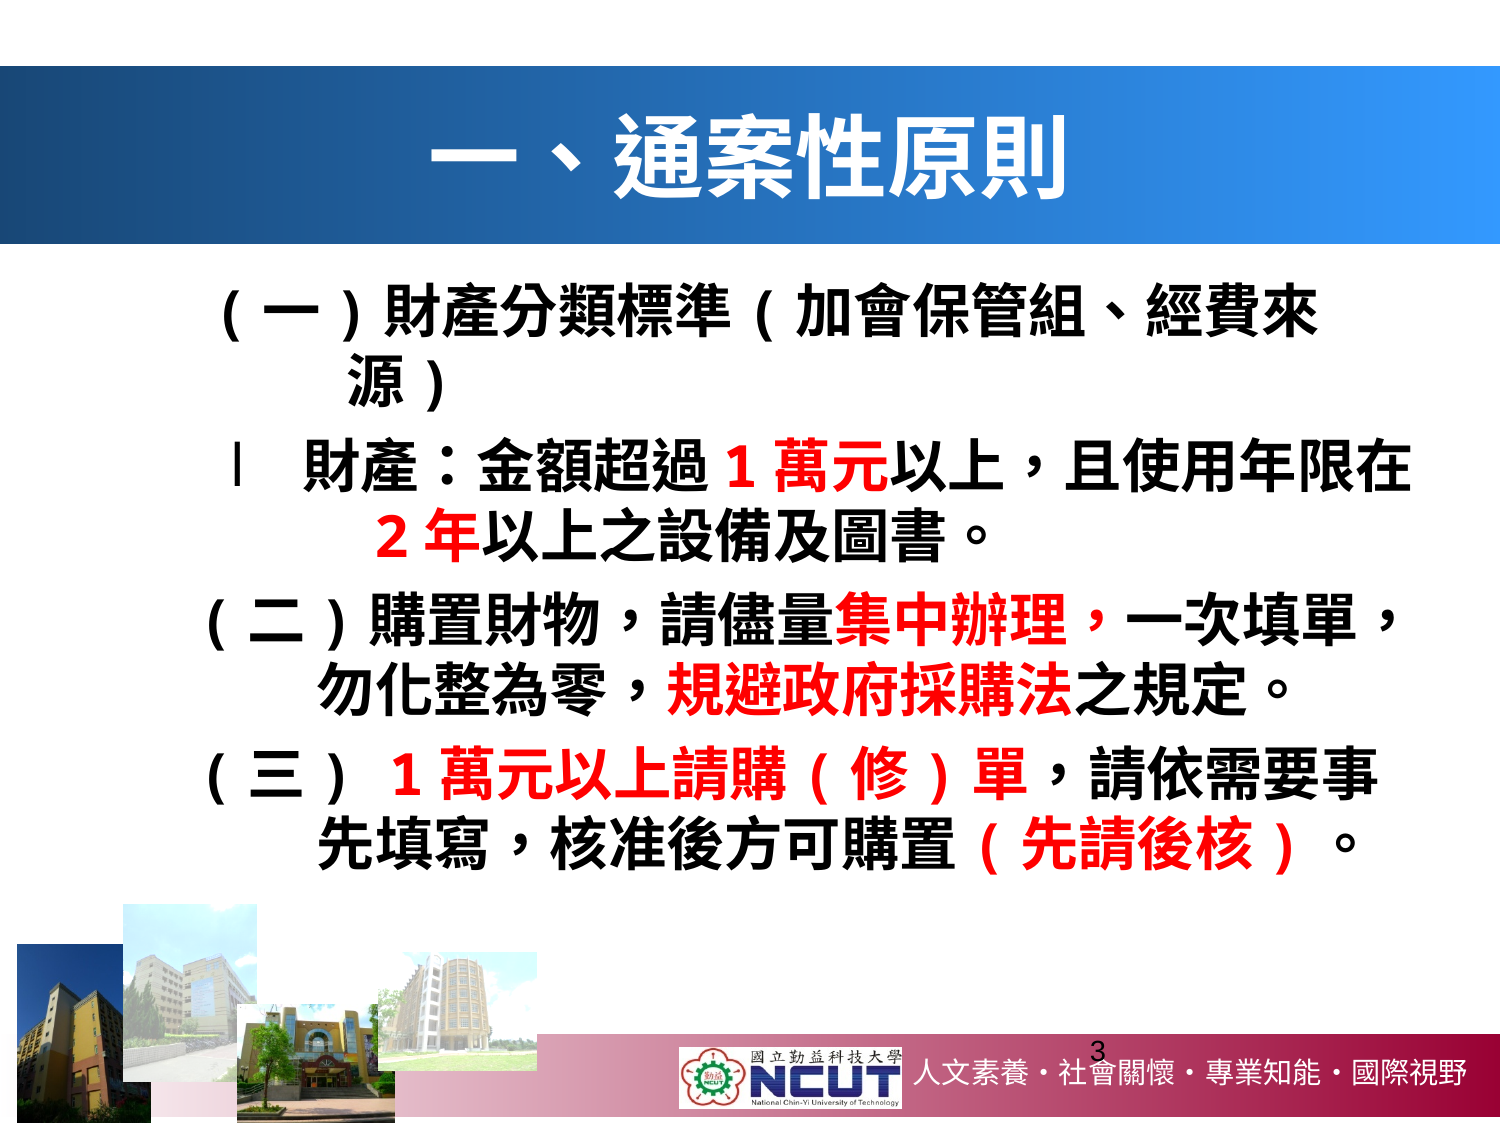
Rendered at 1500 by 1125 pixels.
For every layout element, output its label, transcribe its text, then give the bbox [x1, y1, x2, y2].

title 一、通案性原則 [0, 66, 1500, 244]
text_box [1074, 1024, 1426, 1103]
list (一)財產分類標準(加會保管組、經費來源) 財產：金額超過1萬元以上，且使用年限在2年以上之設備及圖書。 (二)購置財物，請儘量集中辦理，一次填單，勿化整為零，規避政府採購法之規定。 (三) 1萬元以上請購(修)單，請依需要事先填寫，核准後方可購置(先請後核)。 [64, 267, 1436, 977]
